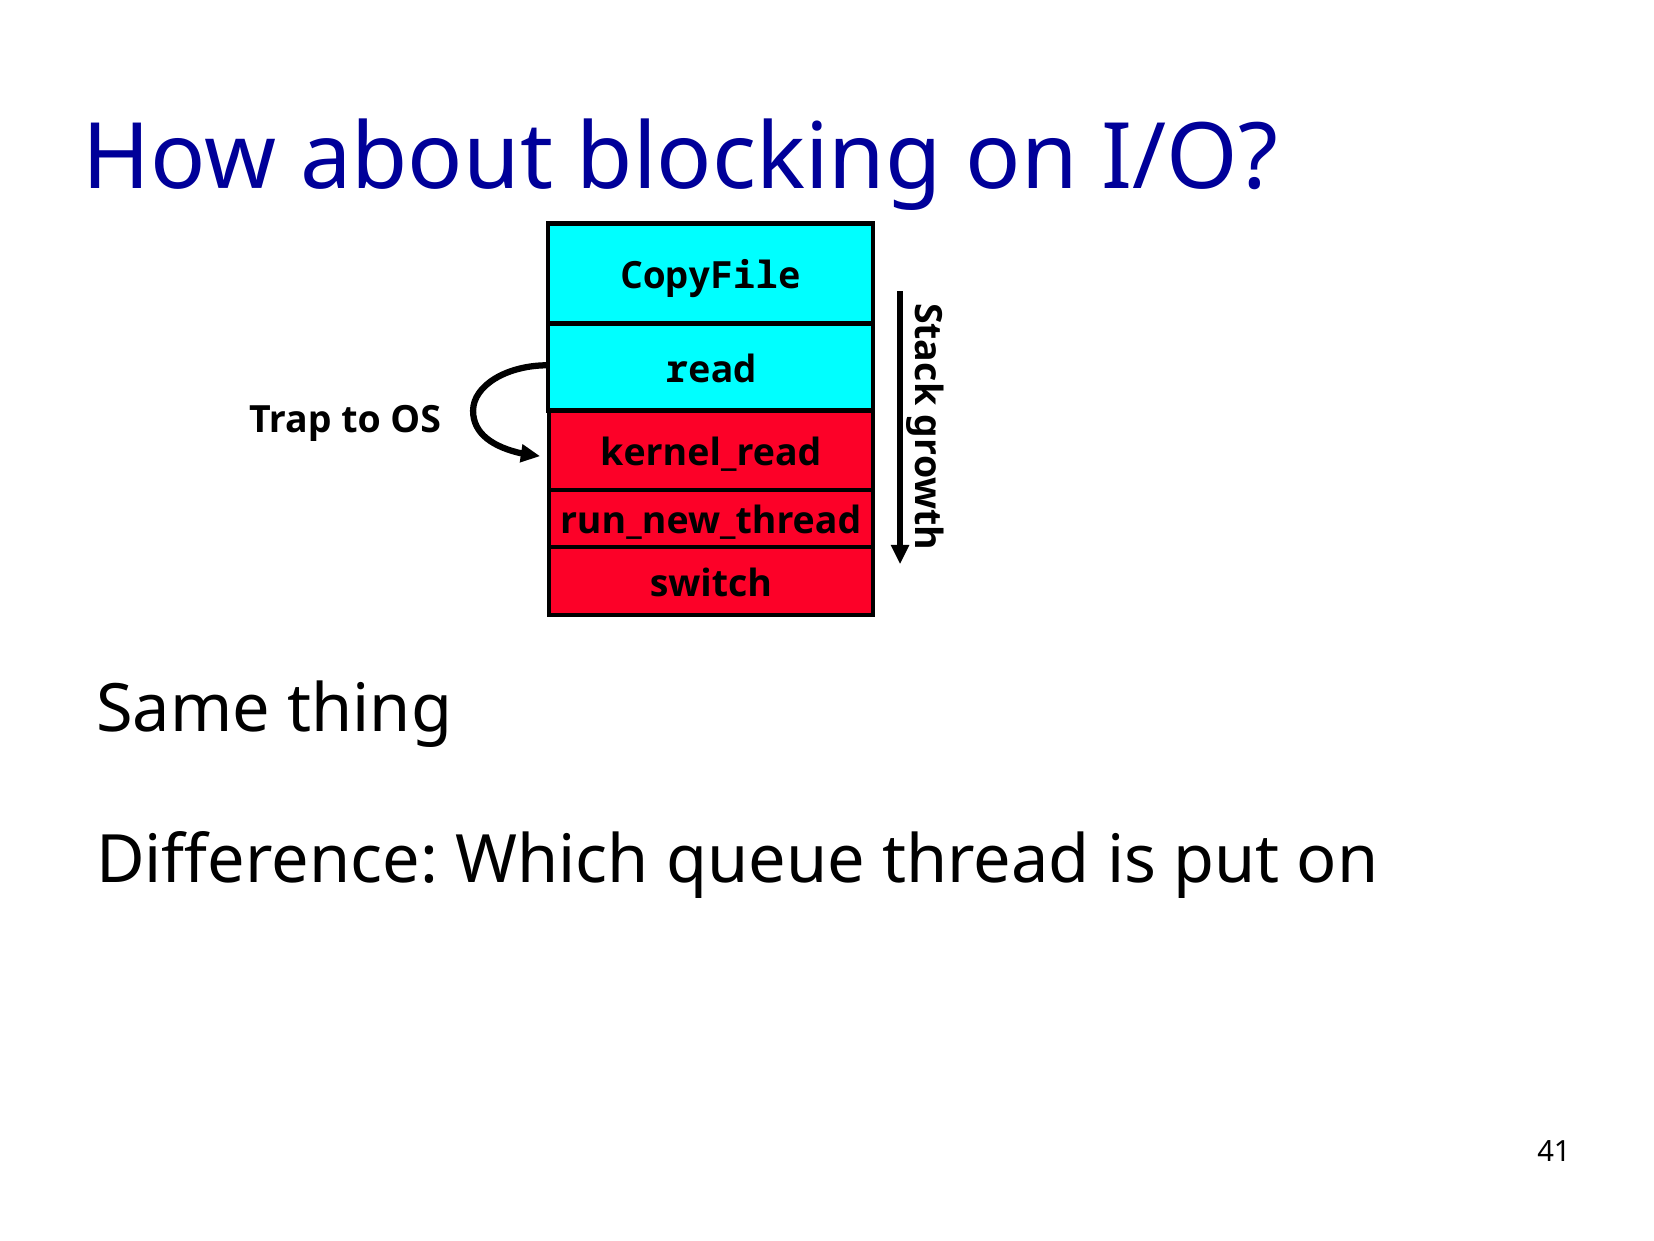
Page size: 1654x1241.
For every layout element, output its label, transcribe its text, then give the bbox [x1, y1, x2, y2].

text_box Stack growth [900, 288, 960, 566]
text_box kernel_read [548, 410, 873, 490]
text_box CopyFile [548, 223, 873, 323]
text_box read [548, 323, 873, 410]
title How about blocking on I/O? [82, 49, 1571, 257]
list Same thing Difference: Which queue thread is put on [60, 660, 1571, 1096]
text_box run_new_thread [548, 490, 873, 546]
text_box Trap to OS [234, 387, 457, 448]
text_box switch [548, 546, 873, 616]
